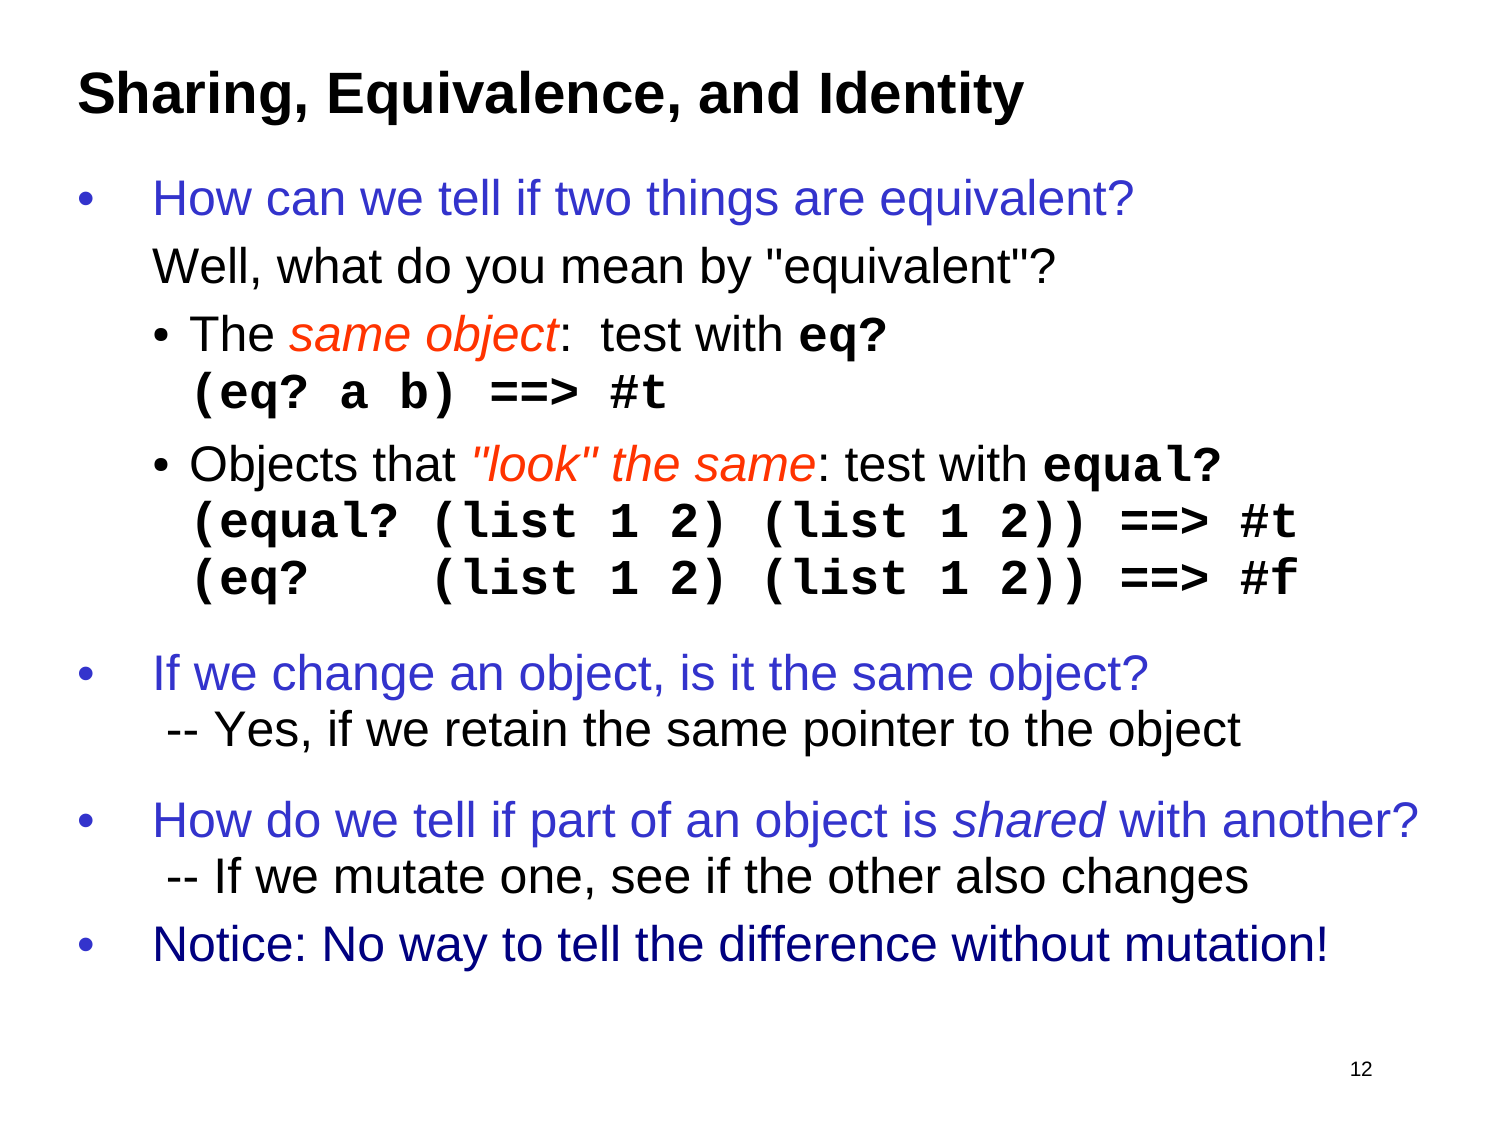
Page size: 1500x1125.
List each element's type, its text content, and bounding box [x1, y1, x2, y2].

title Sharing, Equivalence, and Identity [62, 24, 1338, 162]
list How can we tell if two things are equivalent? Well, what do you mean by "equivalent"? The same object: test with eq? (eq? a b) ==> #t Objects that "look" the same: test with equal? (equal? (list 1 2) (list 1 2)) ==> #t (eq? (list 1 2) (list 1 2)) ==> #f If we change an object, is it the same object? -- Yes, if we retain the same pointer to the object How do we tell if part of an object is shared with another? -- If we mutate one, see if the other also changes Notice: No way to tell the difference without mutation! [62, 162, 1450, 1000]
